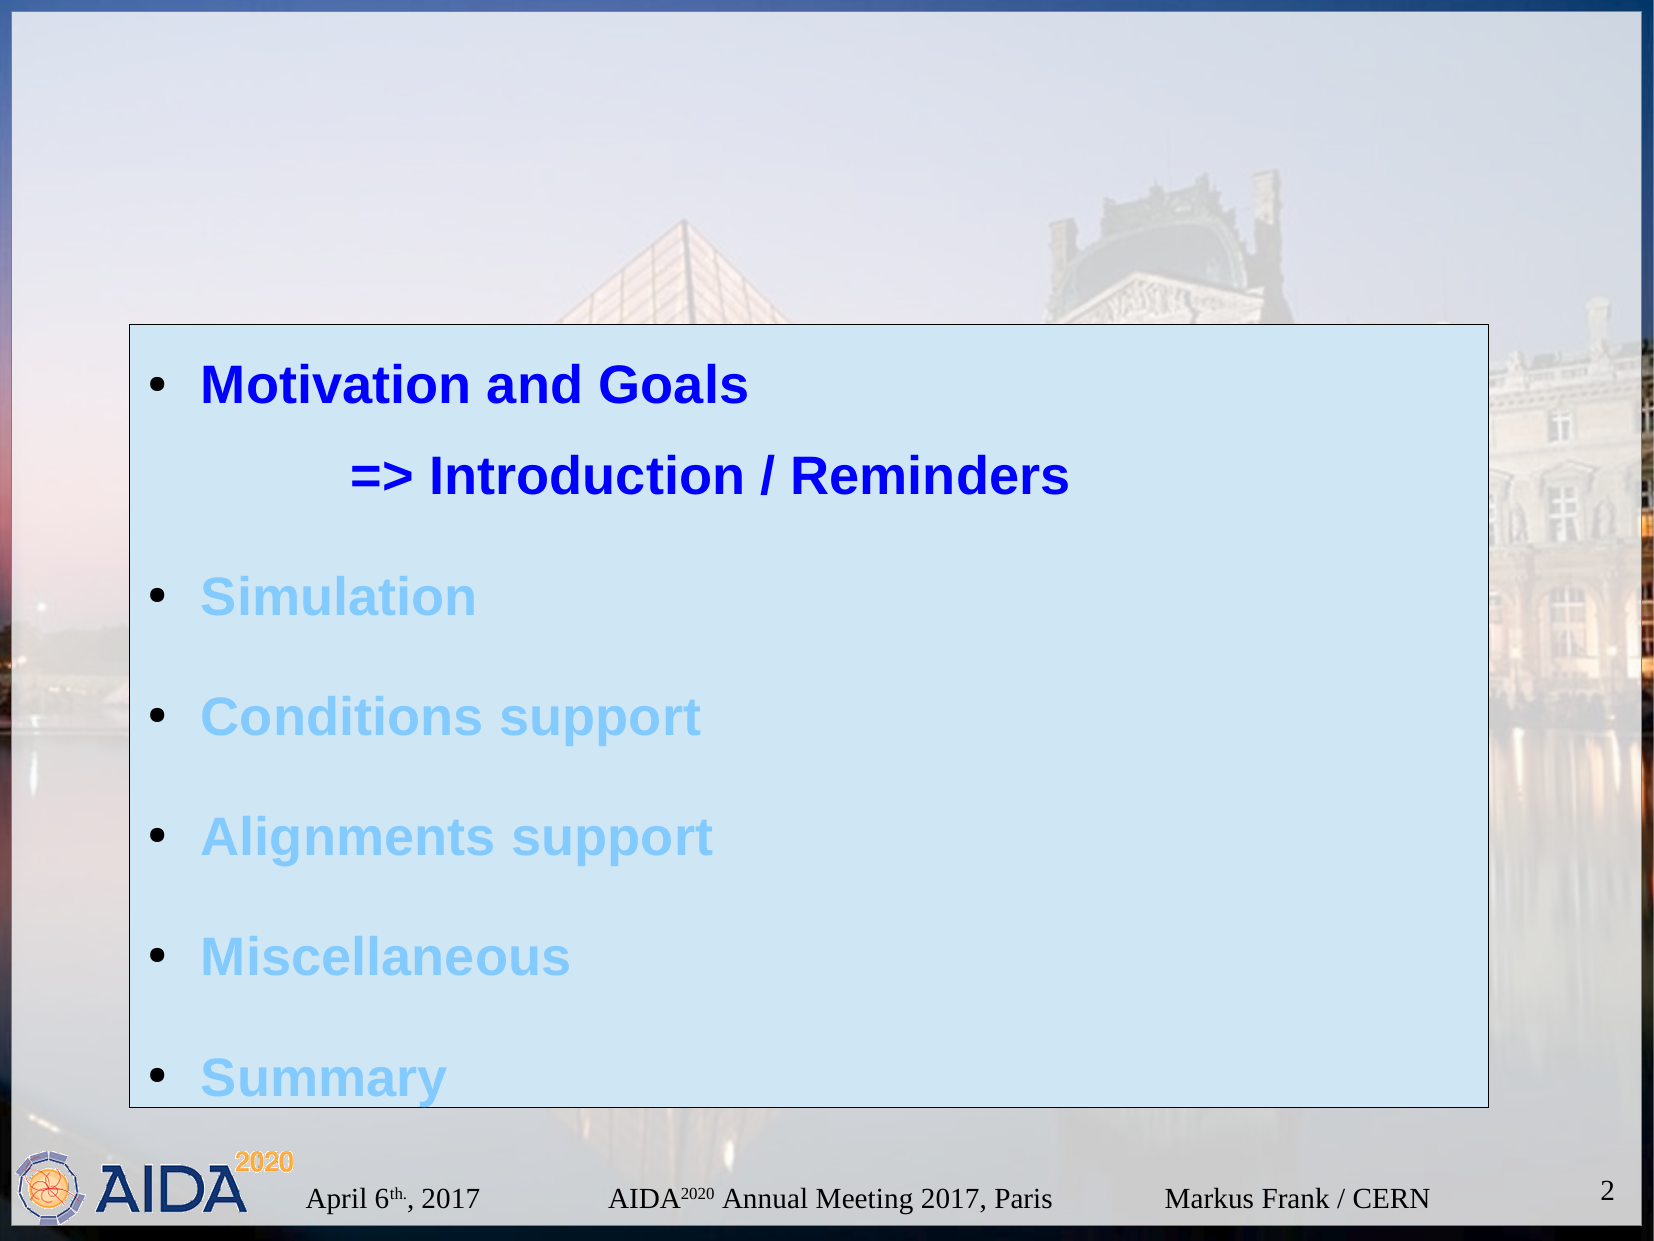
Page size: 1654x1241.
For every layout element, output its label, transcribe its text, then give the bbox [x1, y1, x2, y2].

list Motivation and Goals => Introduction / Reminders Simulation Conditions support Alignments support Miscellaneous Summary [129, 324, 1489, 1078]
picture [0, 0, 1654, 1241]
